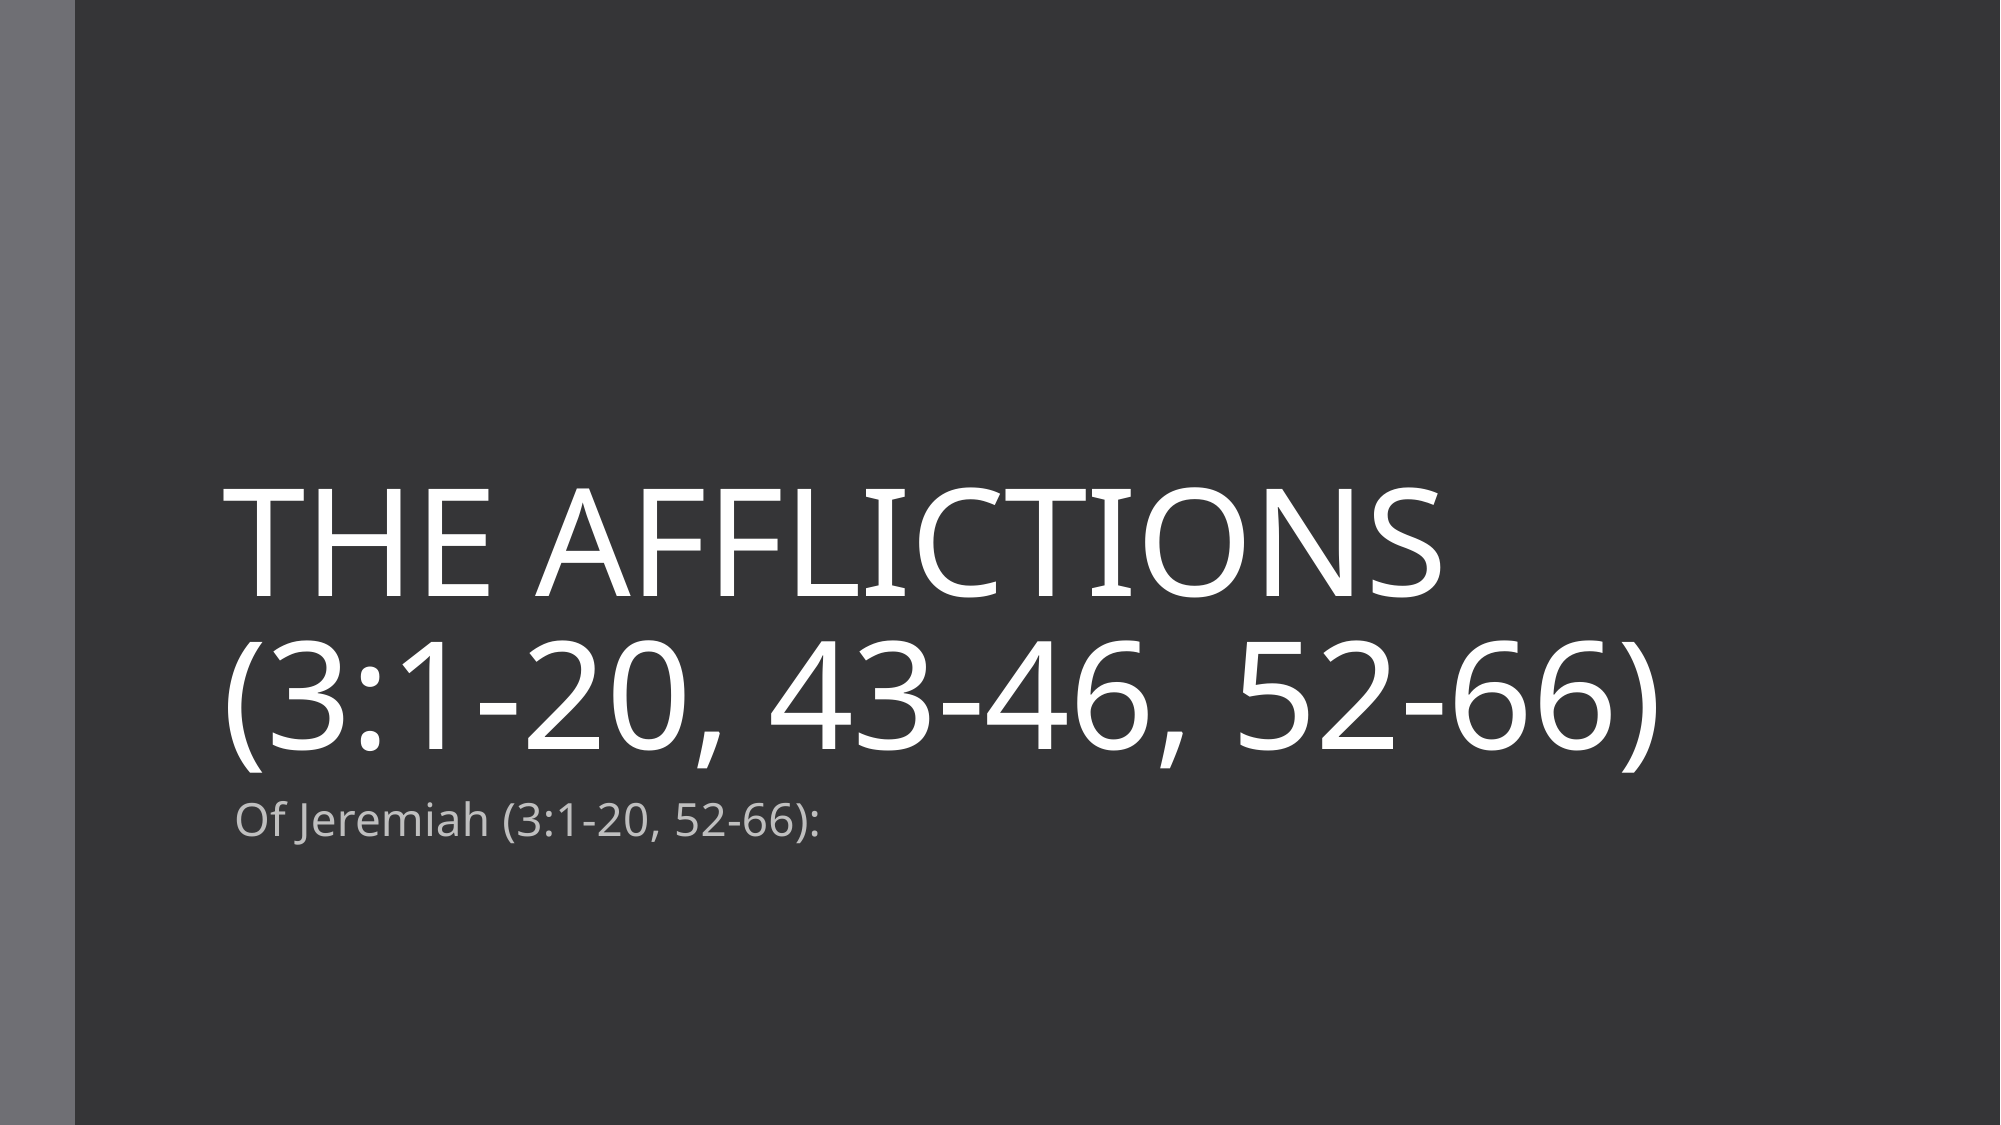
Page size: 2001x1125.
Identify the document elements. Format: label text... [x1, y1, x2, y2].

subtitle Of Jeremiah (3:1-20, 52-66): [206, 787, 1752, 1066]
title THE AFFLICTIONS (3:1-20, 43-46, 52-66) [206, 124, 1752, 787]
